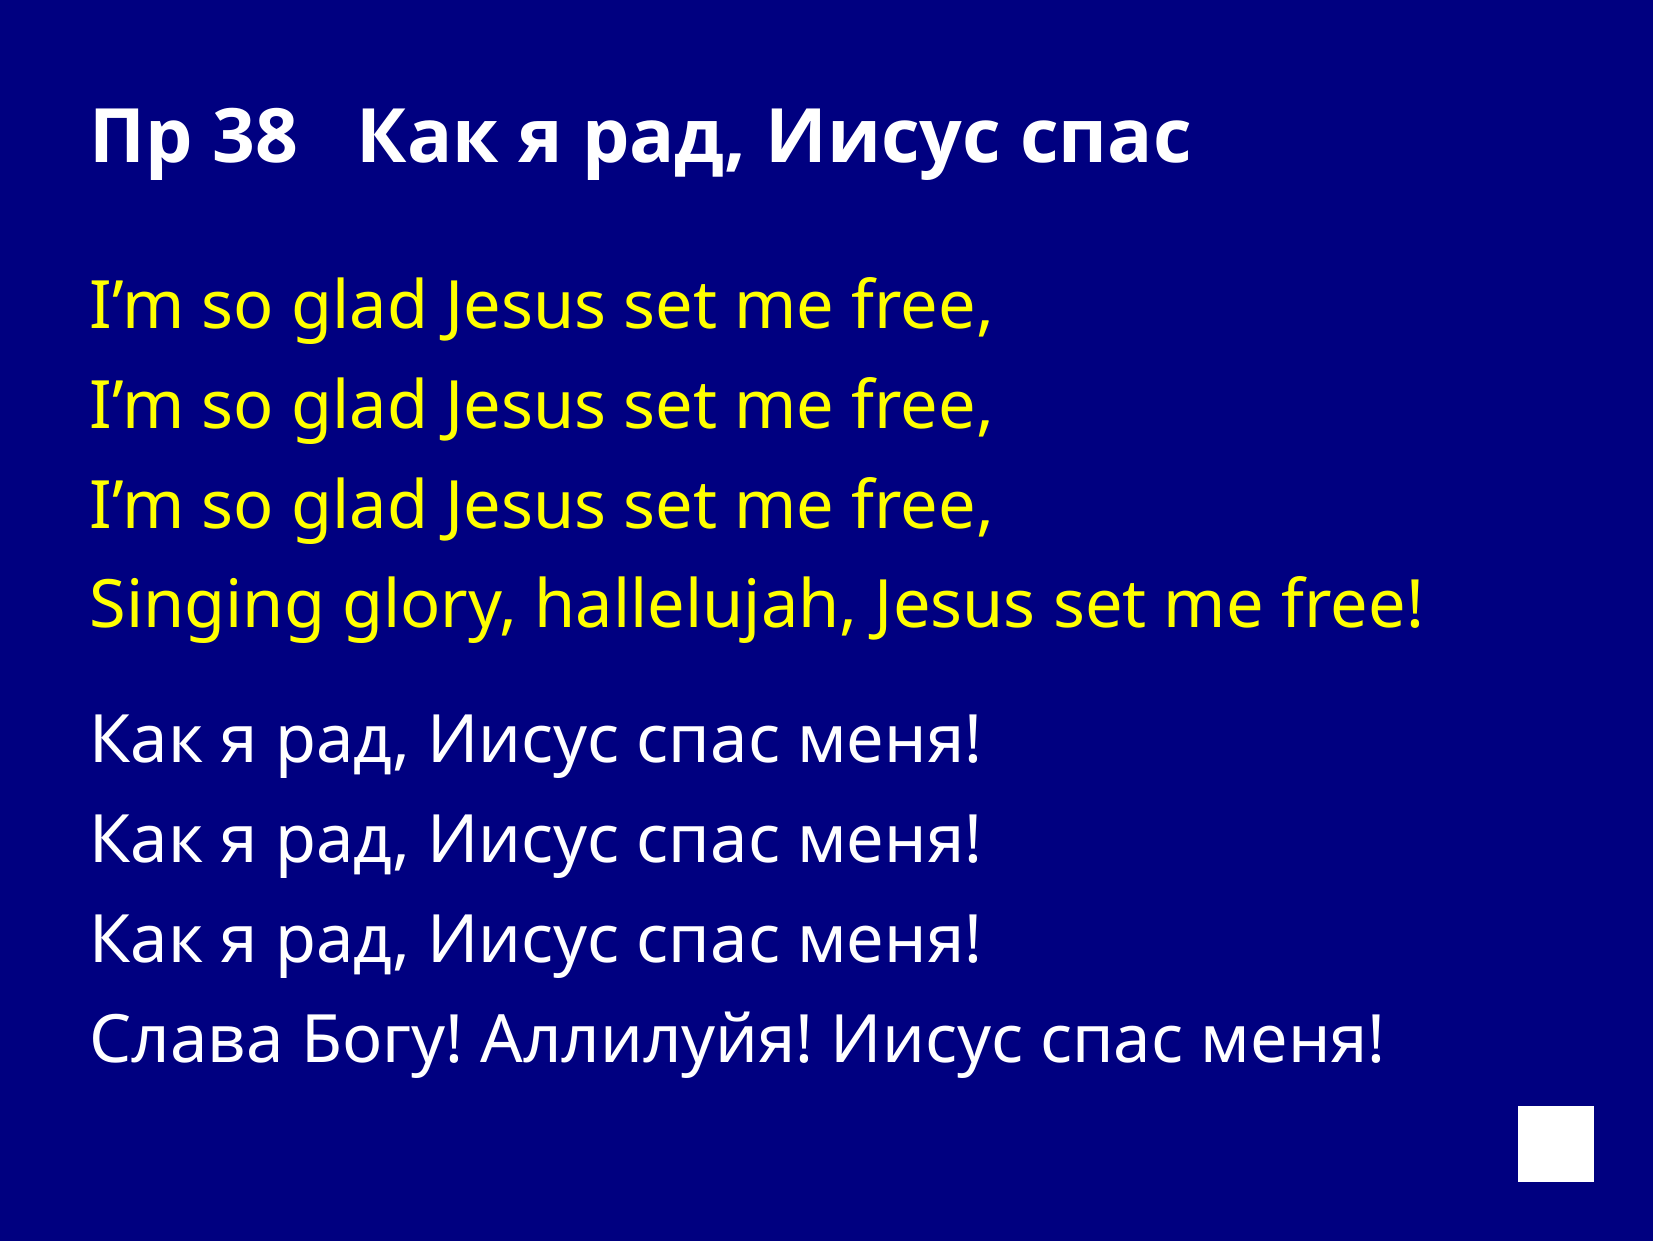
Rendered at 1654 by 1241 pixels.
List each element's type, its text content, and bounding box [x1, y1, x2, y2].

text_box Пр 38 Как я рад, Иисус спас [75, 75, 1576, 188]
text_box Как я рад, Иисус спас меня! Как я рад, Иисус спас меня! Как я рад, Иисус спас меня! Слава Богу! Аллилуйя! Иисус спас меня! [75, 675, 1576, 1163]
text_box [1518, 1106, 1594, 1182]
text_box I’m so glad Jesus set me free, I’m so glad Jesus set me free, I’m so glad Jesus set me free, Singing glory, hallelujah, Jesus set me free! [75, 150, 1653, 638]
